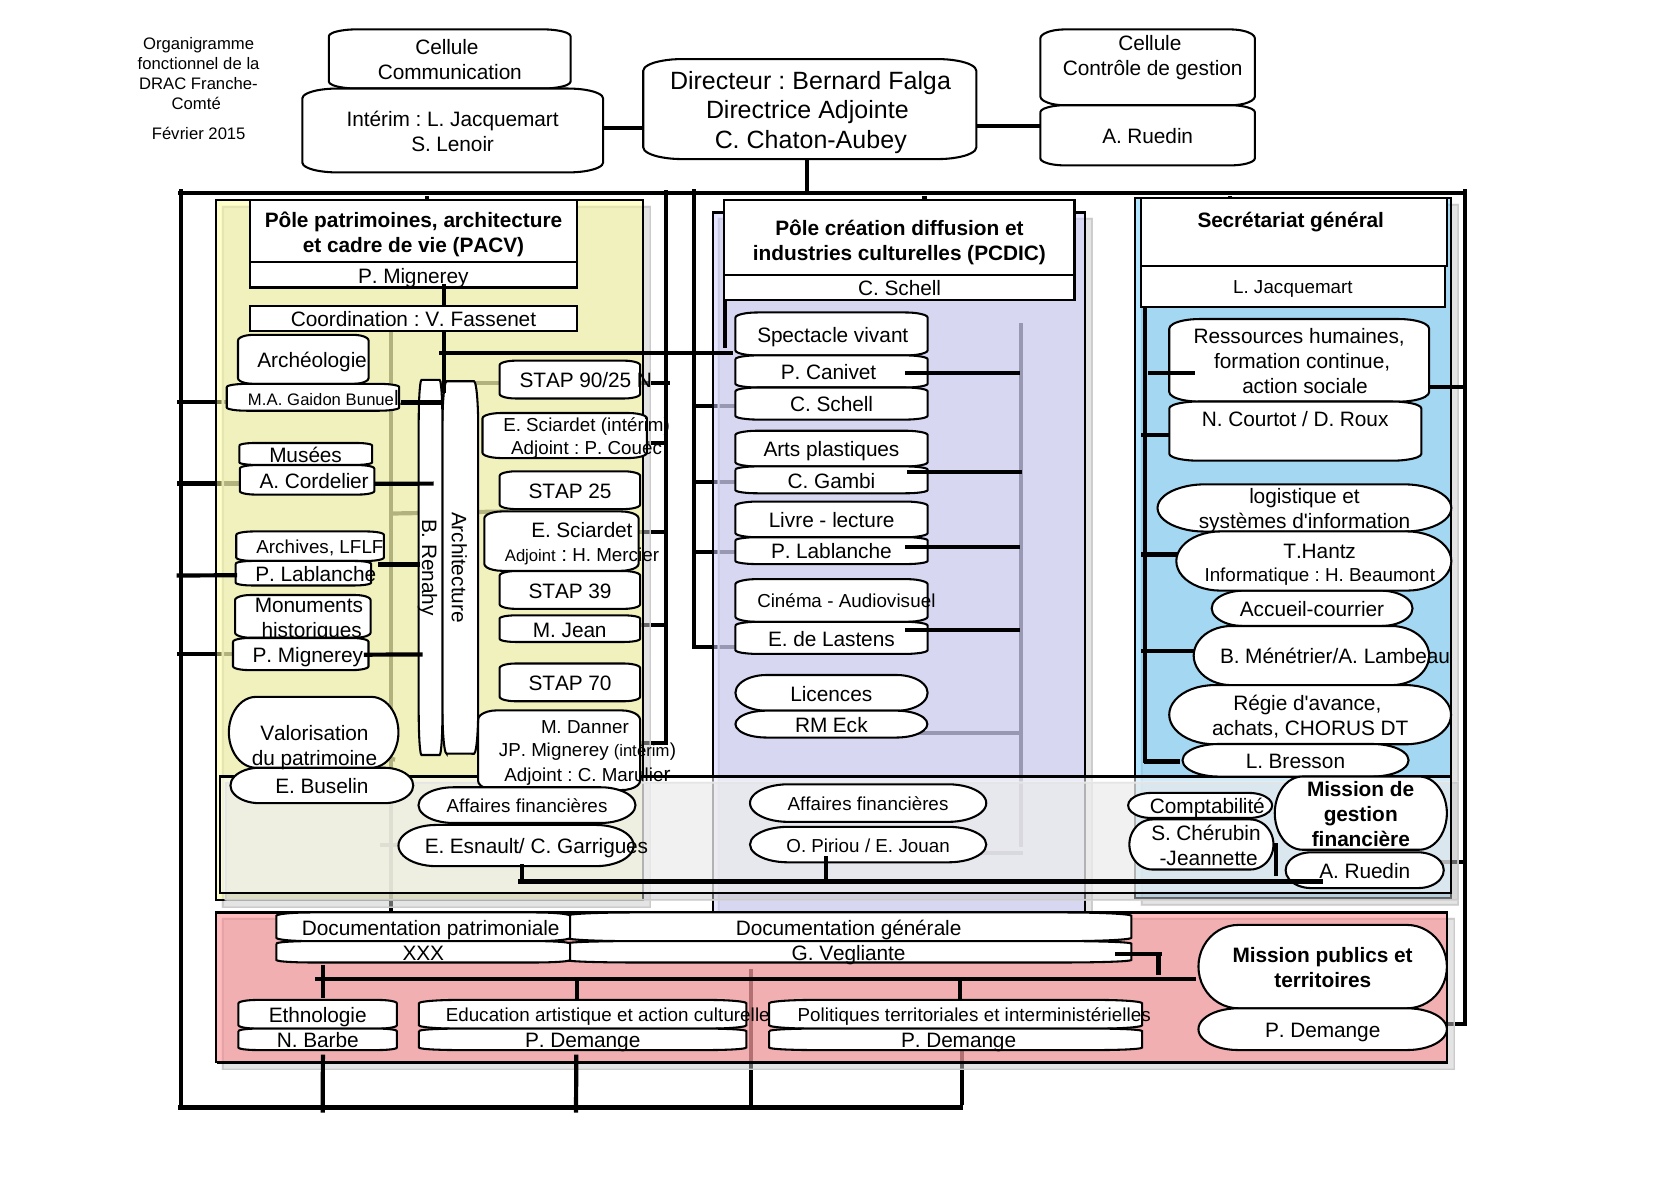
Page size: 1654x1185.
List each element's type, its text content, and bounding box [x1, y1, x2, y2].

text_box Valorisation du patrimoine [228, 696, 399, 768]
text_box Musées [239, 442, 373, 465]
text_box P. Demange [1198, 1008, 1447, 1051]
text_box Licences [735, 675, 928, 711]
text_box Archéologie [237, 334, 369, 383]
text_box M.A. Gaidon Bunuel. [226, 383, 400, 411]
text_box Pôle patrimoines, architecture et cadre de vie (PACV) [249, 200, 578, 262]
text_box P. Mignerey [233, 638, 369, 671]
text_box Accueil-courrier [1211, 591, 1413, 625]
text_box logistique et systèmes d'information [1157, 484, 1452, 532]
text_box P. Demange [769, 1028, 1143, 1051]
text_box N. Barbe [238, 1028, 397, 1051]
text_box RM Eck [735, 710, 928, 738]
text_box P. Mignerey [249, 262, 578, 288]
text_box STAP 39 [499, 571, 641, 609]
text_box E. Sciardet (intérim) Adjoint : P. Couec [482, 412, 647, 459]
text_box P. Canivet [735, 355, 928, 388]
text_box Affaires financières [418, 787, 636, 823]
text_box Documentation générale [570, 912, 1132, 941]
text_box M. Jean [499, 615, 641, 642]
text_box Archives, LFLF [236, 531, 384, 561]
text_box [1147, 198, 1452, 433]
text_box Education artistique et action culturelle [418, 999, 747, 1029]
text_box Livre - lecture [735, 501, 928, 537]
text_box Mission publics et territoires [1198, 924, 1447, 1008]
text_box Cellule Communication [328, 29, 571, 88]
text_box [446, 355, 644, 747]
text_box O. Piriou / E. Jouan [750, 826, 987, 863]
text_box Régie d'avance, achats, CHORUS DT [1169, 685, 1452, 745]
text_box Architecture [443, 381, 479, 754]
text_box E. de Lastens [735, 621, 928, 654]
text_box P. Lablanche [235, 560, 372, 586]
text_box Affaires financières [750, 784, 987, 822]
text_box P. Demange [418, 1028, 747, 1051]
text_box [1416, 511, 1452, 557]
text_box Coordination : V. Fassenet [249, 305, 578, 332]
text_box Ressources humaines, formation continue, action sociale [1169, 319, 1430, 402]
text_box C. Schell [735, 387, 928, 420]
text_box L. Bresson [1182, 743, 1409, 777]
text_box [1147, 557, 1231, 649]
text_box Monuments historiques [235, 594, 371, 638]
text_box E. Esnault/ C. Garrigues [398, 824, 634, 867]
text_box [1392, 565, 1452, 714]
text_box Documentation patrimoniale [276, 912, 571, 941]
text_box [1147, 389, 1452, 553]
text_box A. Ruedin [1040, 105, 1255, 166]
text_box Arts plastiques [735, 430, 928, 466]
text_box [215, 198, 1452, 912]
text_box Spectacle vivant [735, 312, 928, 355]
text_box Organigramme fonctionnel de la DRAC Franche-Comté Février 2015 [102, 24, 296, 151]
text_box C. Gambi [735, 466, 928, 494]
text_box E. Sciardet Adjoint : H. Mercier [484, 511, 639, 571]
text_box Cellule Contrôle de gestion [1040, 29, 1255, 105]
text_box S. Chérubin -Jeannette [1129, 819, 1274, 870]
text_box Directeur : Bernard Falga Directrice Adjointe C. Chaton-Aubey [643, 59, 977, 160]
text_box A. Ruedin [1285, 852, 1444, 889]
text_box M. Danner JP. Mignerey (intérim) Adjoint : C. Marulier [478, 710, 641, 791]
text_box N. Courtot / D. Roux [1169, 401, 1422, 461]
text_box B. Ménétrier/A. Lambeau [1193, 625, 1430, 685]
text_box Mission de gestion financière [1274, 776, 1447, 850]
text_box Intérim : L. Jacquemart S. Lenoir [302, 88, 604, 173]
text_box C. Schell [724, 274, 1075, 301]
text_box T.Hantz Informatique : H. Beaumont [1176, 531, 1452, 591]
text_box STAP 70 [499, 663, 641, 702]
text_box L. Jacquemart [1140, 265, 1446, 308]
text_box XXX [276, 941, 571, 963]
text_box STAP 90/25 N [499, 360, 641, 399]
text_box Cinéma - Audiovisuel [735, 579, 928, 622]
text_box A. Cordelier [239, 465, 375, 495]
text_box Pôle création diffusion et industries culturelles (PCDIC) [724, 199, 1075, 274]
text_box Ethnologie [238, 999, 397, 1029]
text_box P. Lablanche [735, 537, 928, 565]
text_box STAP 25 [499, 471, 641, 510]
text_box Politiques territoriales et interministérielles [769, 999, 1143, 1029]
text_box B. Renahy [418, 379, 443, 756]
text_box [215, 912, 1448, 1063]
text_box E. Buselin [230, 767, 414, 804]
text_box Comptabilité [1128, 792, 1273, 818]
text_box Secrétariat général [1140, 198, 1447, 266]
text_box G. Vegliante [569, 941, 1132, 963]
